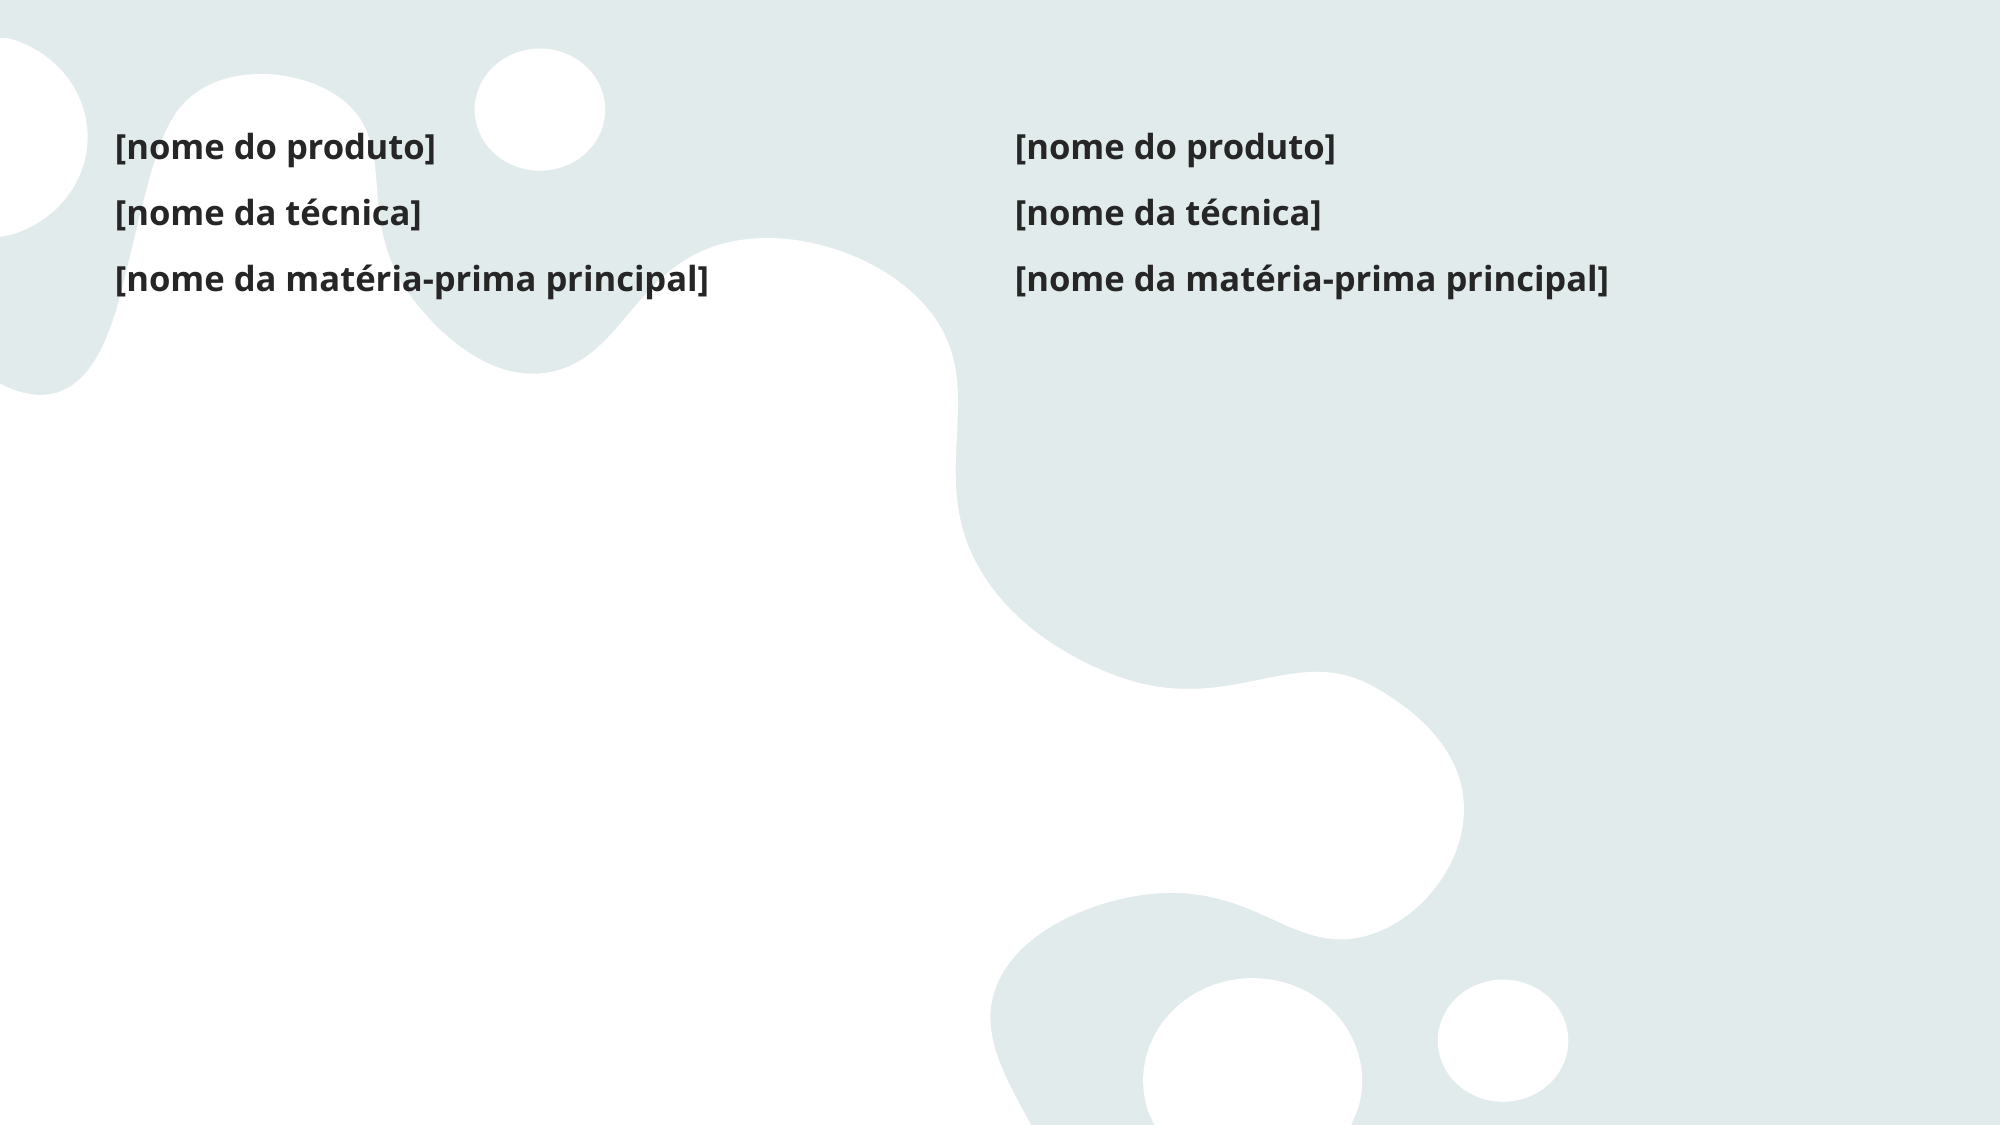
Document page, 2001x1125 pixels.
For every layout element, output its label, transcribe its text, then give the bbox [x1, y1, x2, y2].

list [nome do produto] [nome da técnica] [nome da matéria-prima principal] [99, 109, 984, 309]
list [nome do produto] [nome da técnica] [nome da matéria-prima principal] [999, 109, 1889, 309]
